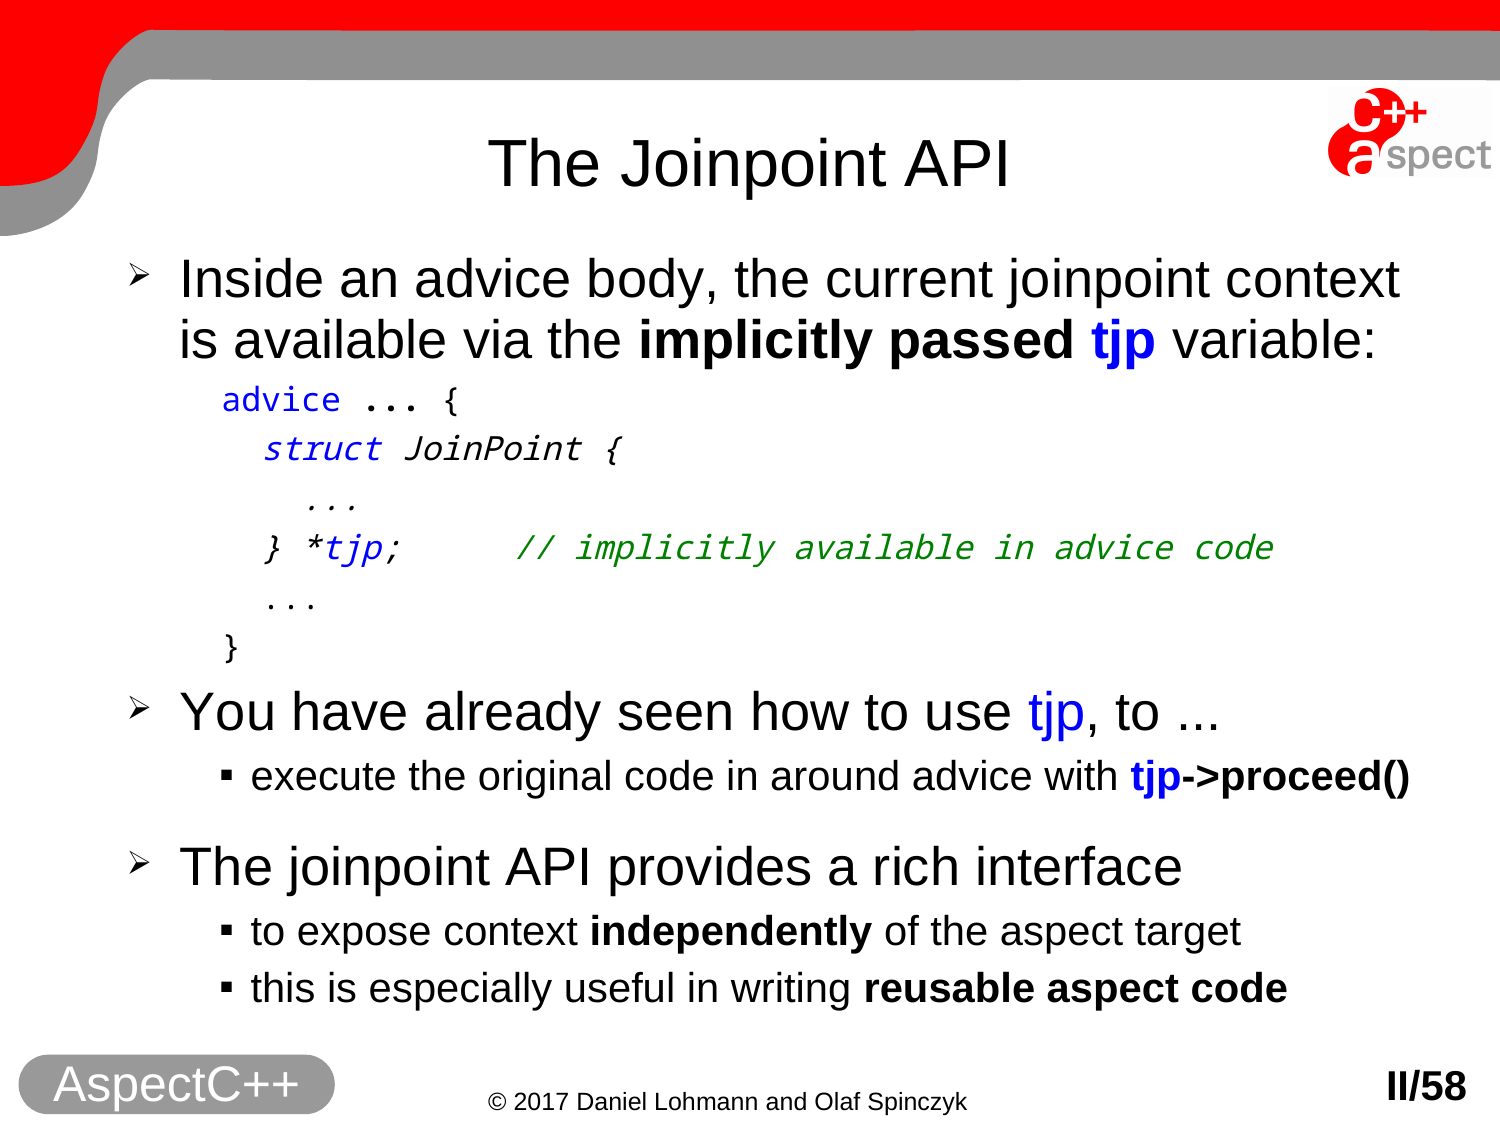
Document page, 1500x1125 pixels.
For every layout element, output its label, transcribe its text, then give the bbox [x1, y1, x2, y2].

title The Joinpoint API [112, 98, 1388, 223]
list Inside an advice body, the current joinpoint context is available via the implicitly passed tjp variable: advice ... { struct JoinPoint { ... } *tjp; // implicitly available in advice code ... } You have already seen how to use tjp, to ... execute the original code in around advice with tjp->proceed() The joinpoint API provides a rich interface to expose context independently of the aspect target this is especially useful in writing reusable aspect code [126, 248, 1459, 1057]
